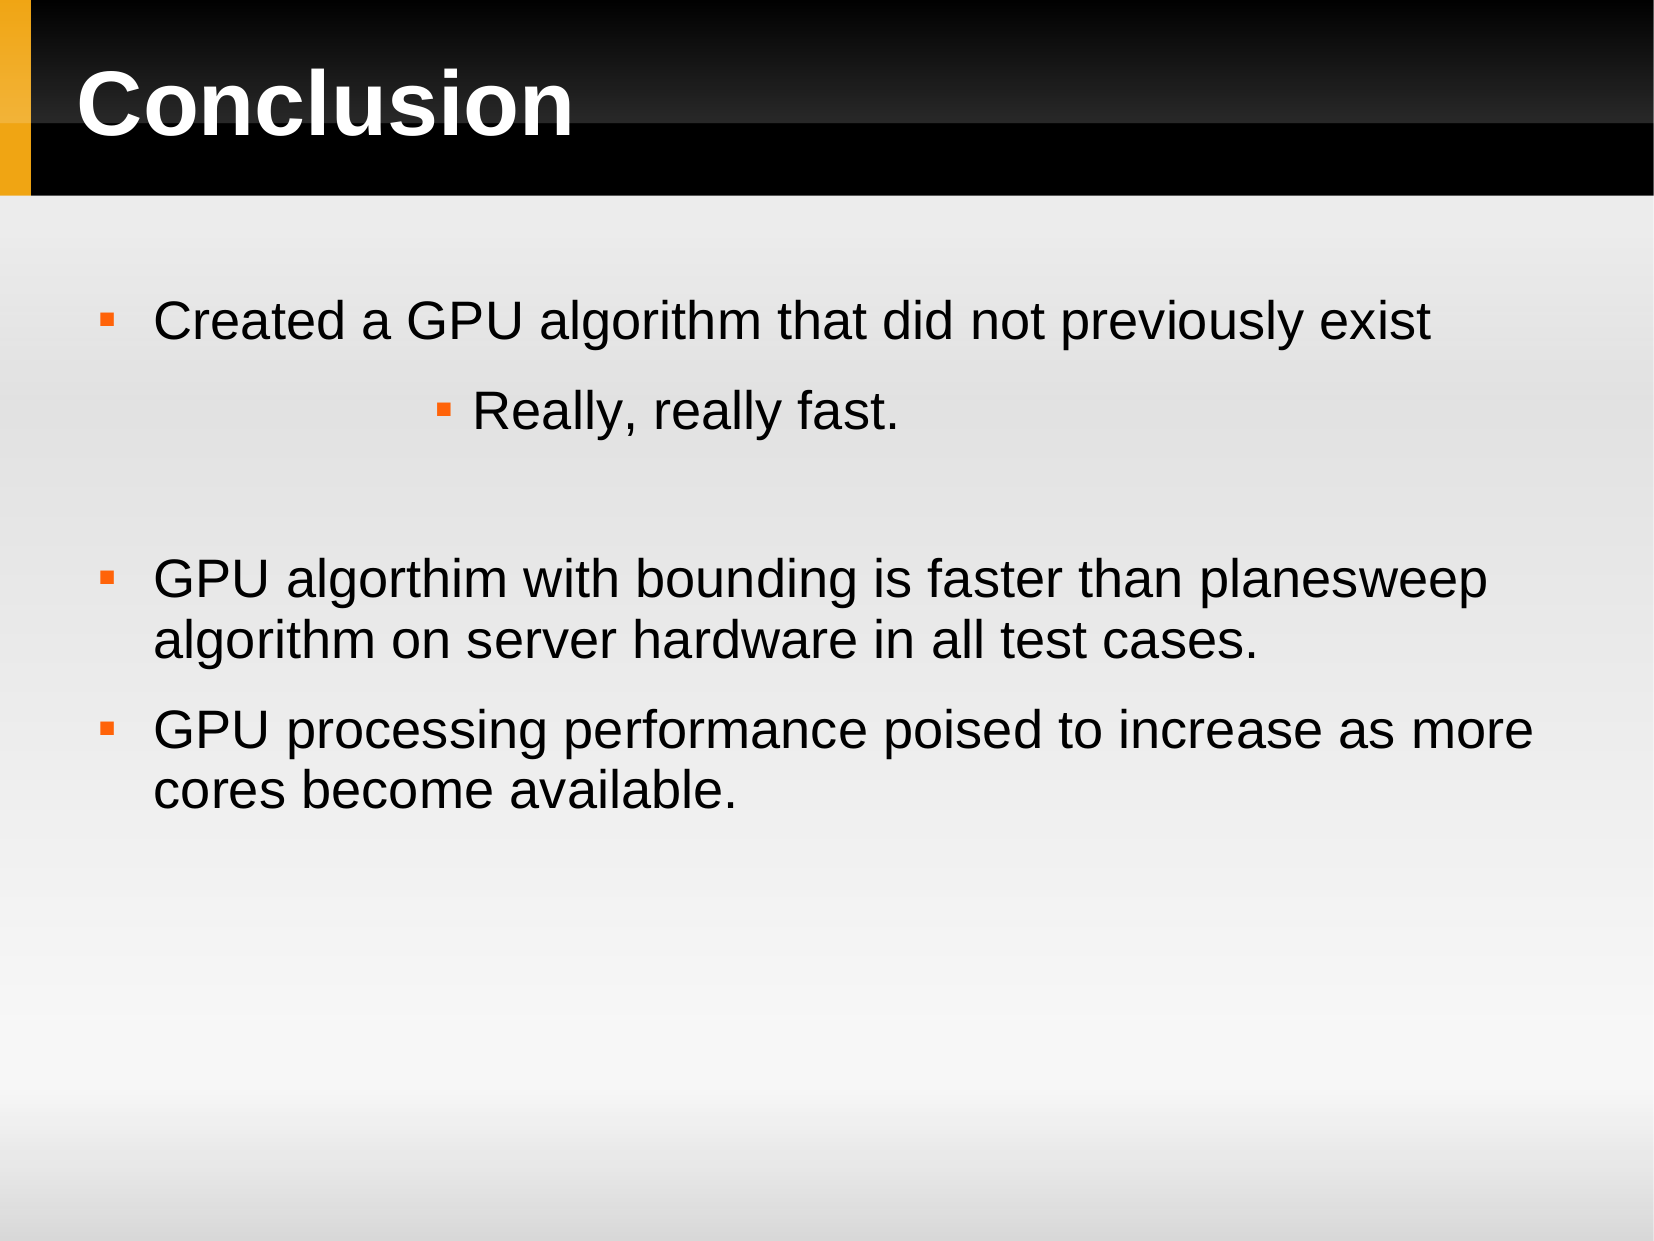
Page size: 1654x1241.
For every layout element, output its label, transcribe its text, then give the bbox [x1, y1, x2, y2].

title Conclusion [76, 7, 1565, 200]
list Created a GPU algorithm that did not previously exist Really, really fast. GPU algorthim with bounding is faster than planesweep algorithm on server hardware in all test cases. GPU processing performance poised to increase as more cores become available. [82, 290, 1571, 1094]
picture [0, 0, 1654, 1241]
